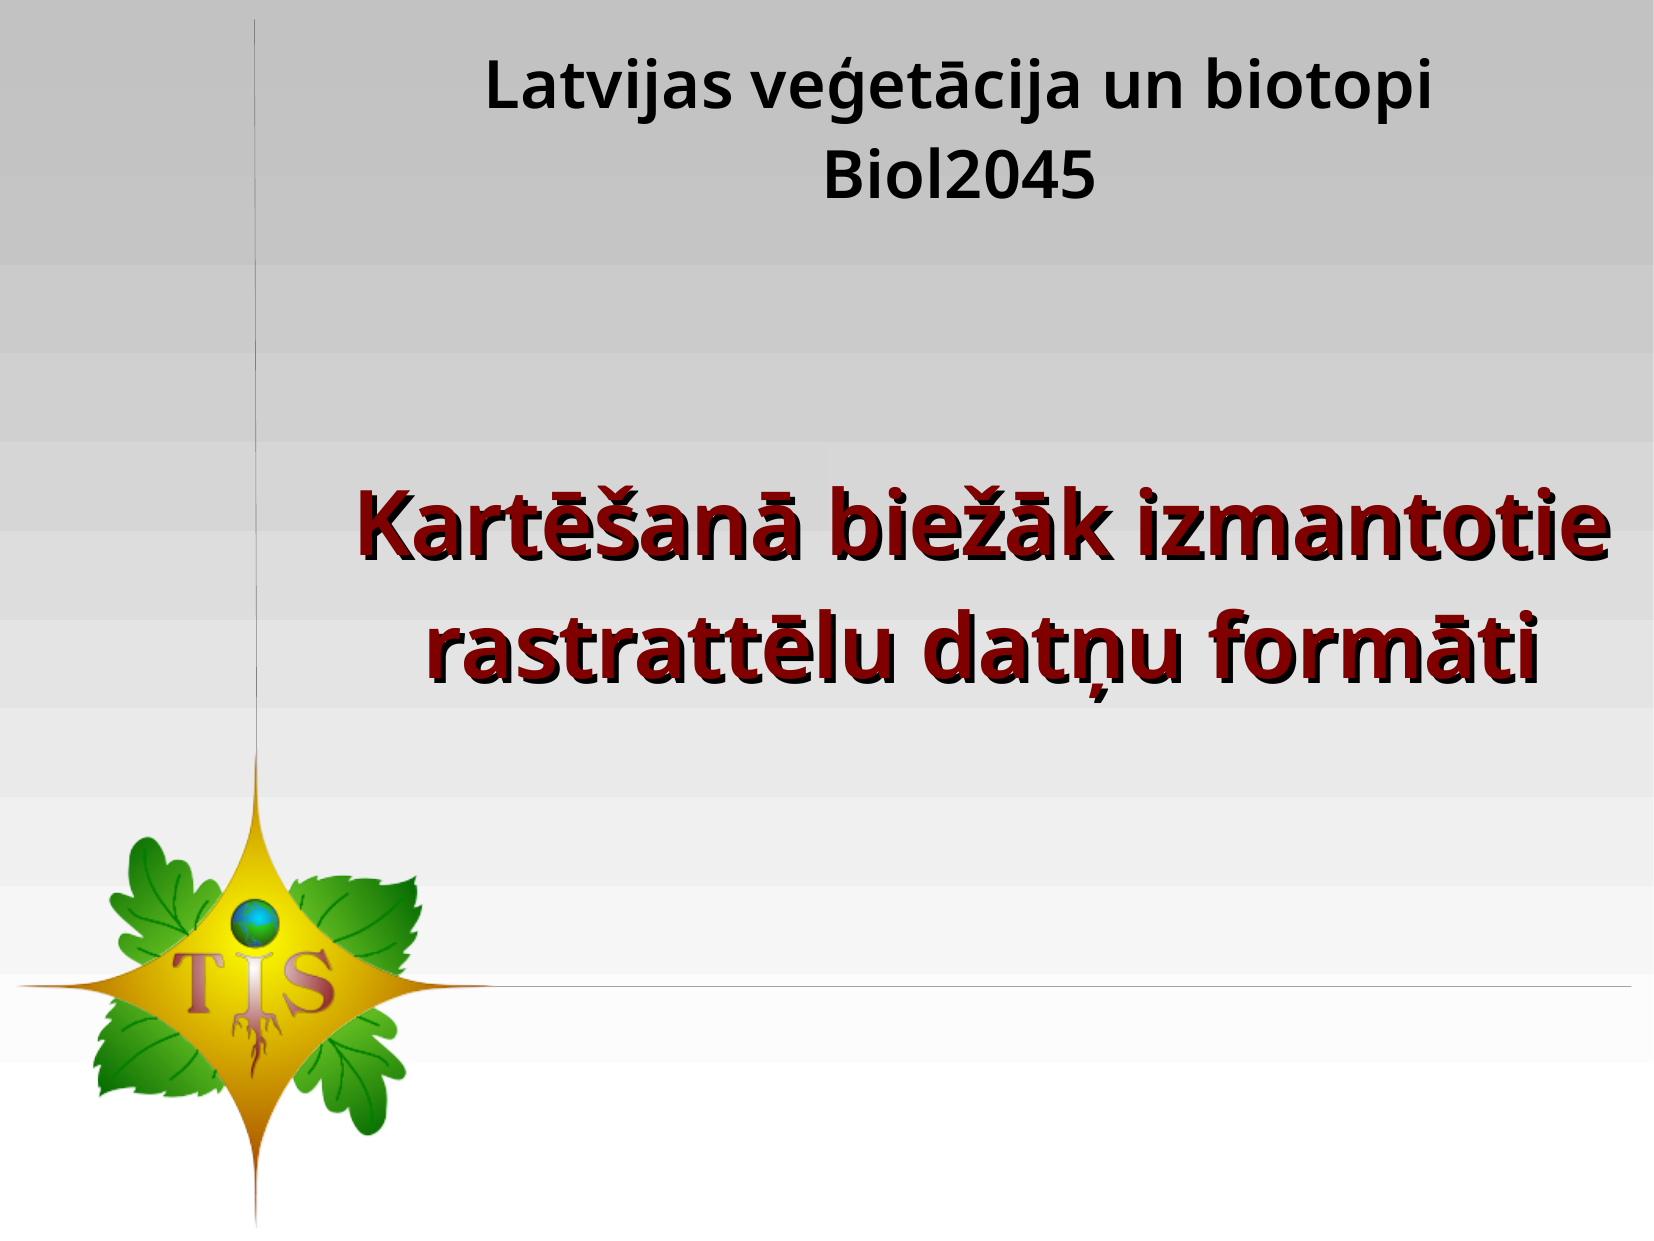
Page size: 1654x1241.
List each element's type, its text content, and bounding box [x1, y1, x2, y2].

title Kartēšanā biežāk izmantotie rastrattēlu datņu formāti [332, 314, 1632, 849]
picture [0, 0, 1654, 1241]
